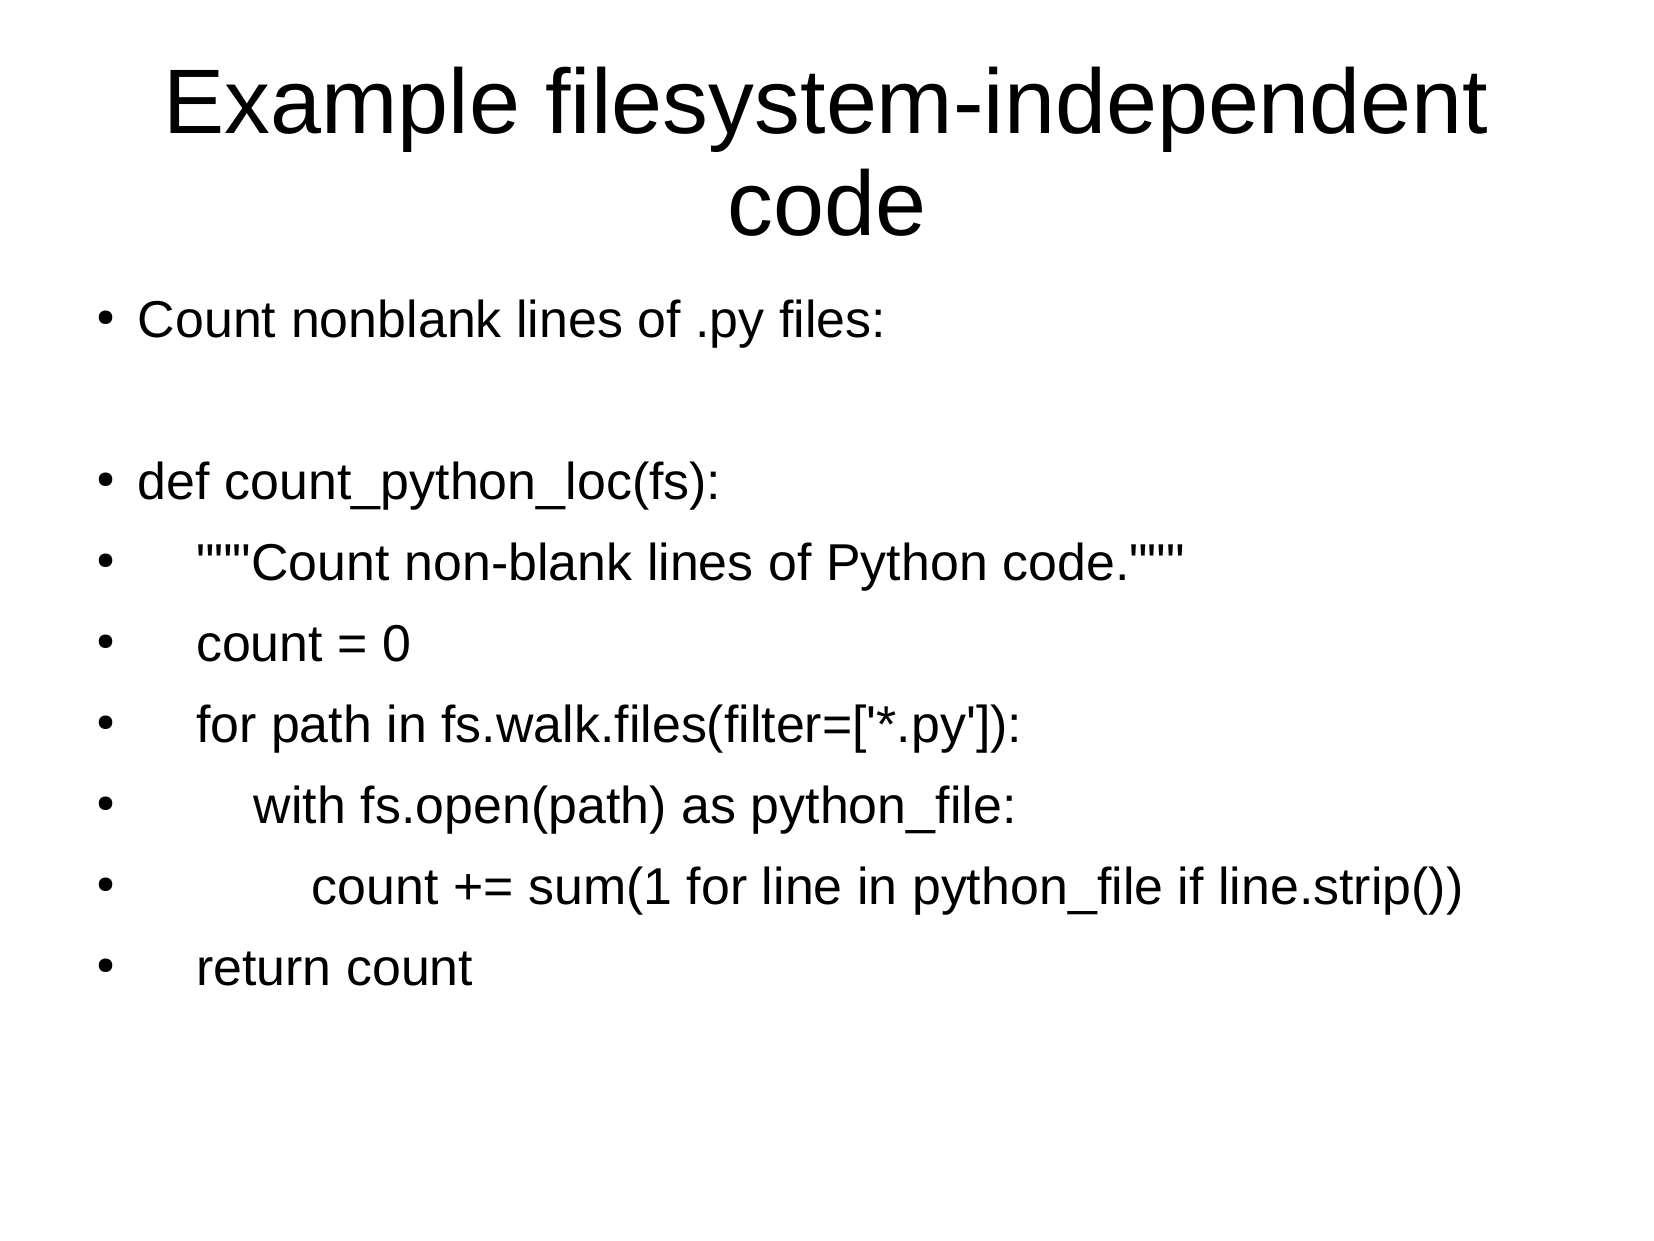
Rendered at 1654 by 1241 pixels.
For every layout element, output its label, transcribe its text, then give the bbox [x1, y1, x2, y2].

title Example filesystem-independent code [82, 49, 1571, 257]
text_box [82, 290, 1571, 1010]
